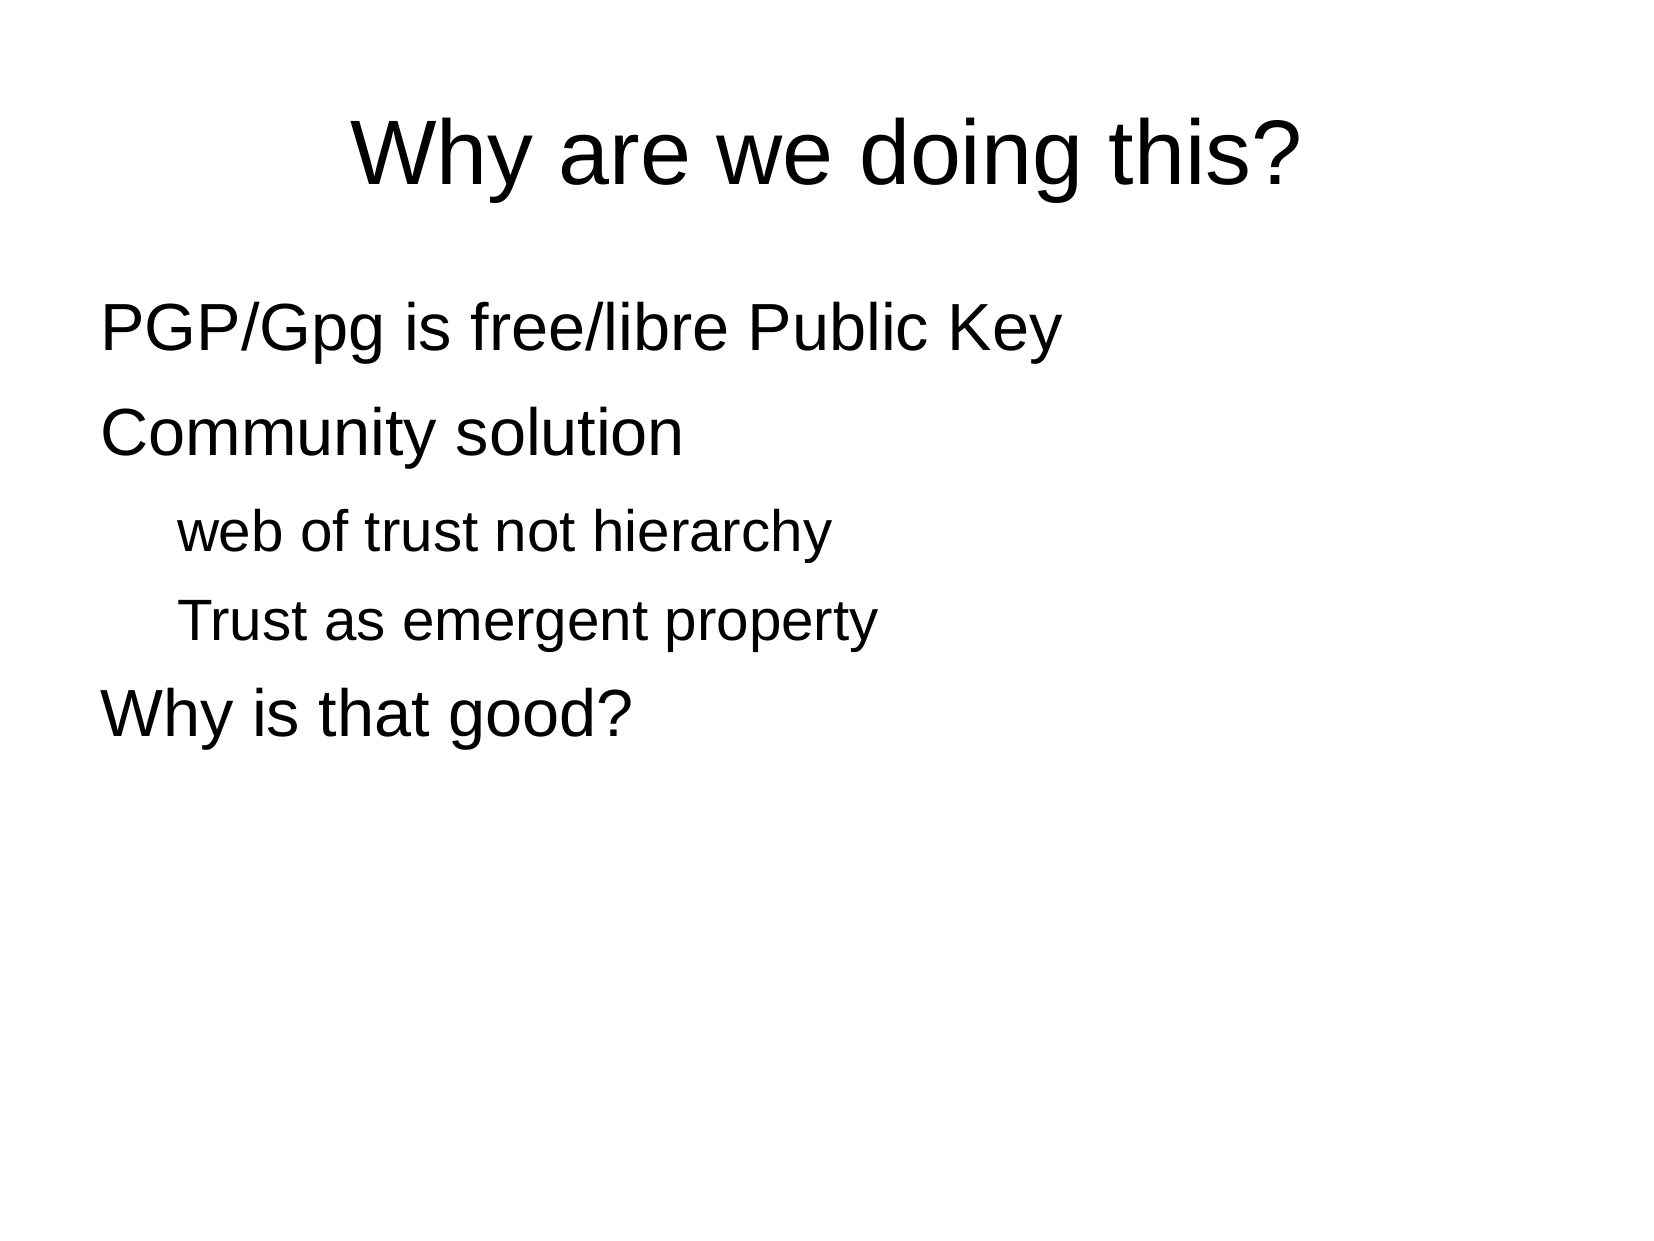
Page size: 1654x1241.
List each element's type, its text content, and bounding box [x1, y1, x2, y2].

list PGP/Gpg is free/libre Public Key Community solution web of trust not hierarchy Trust as emergent property Why is that good? [82, 290, 1571, 1094]
title Why are we doing this? [82, 56, 1571, 250]
